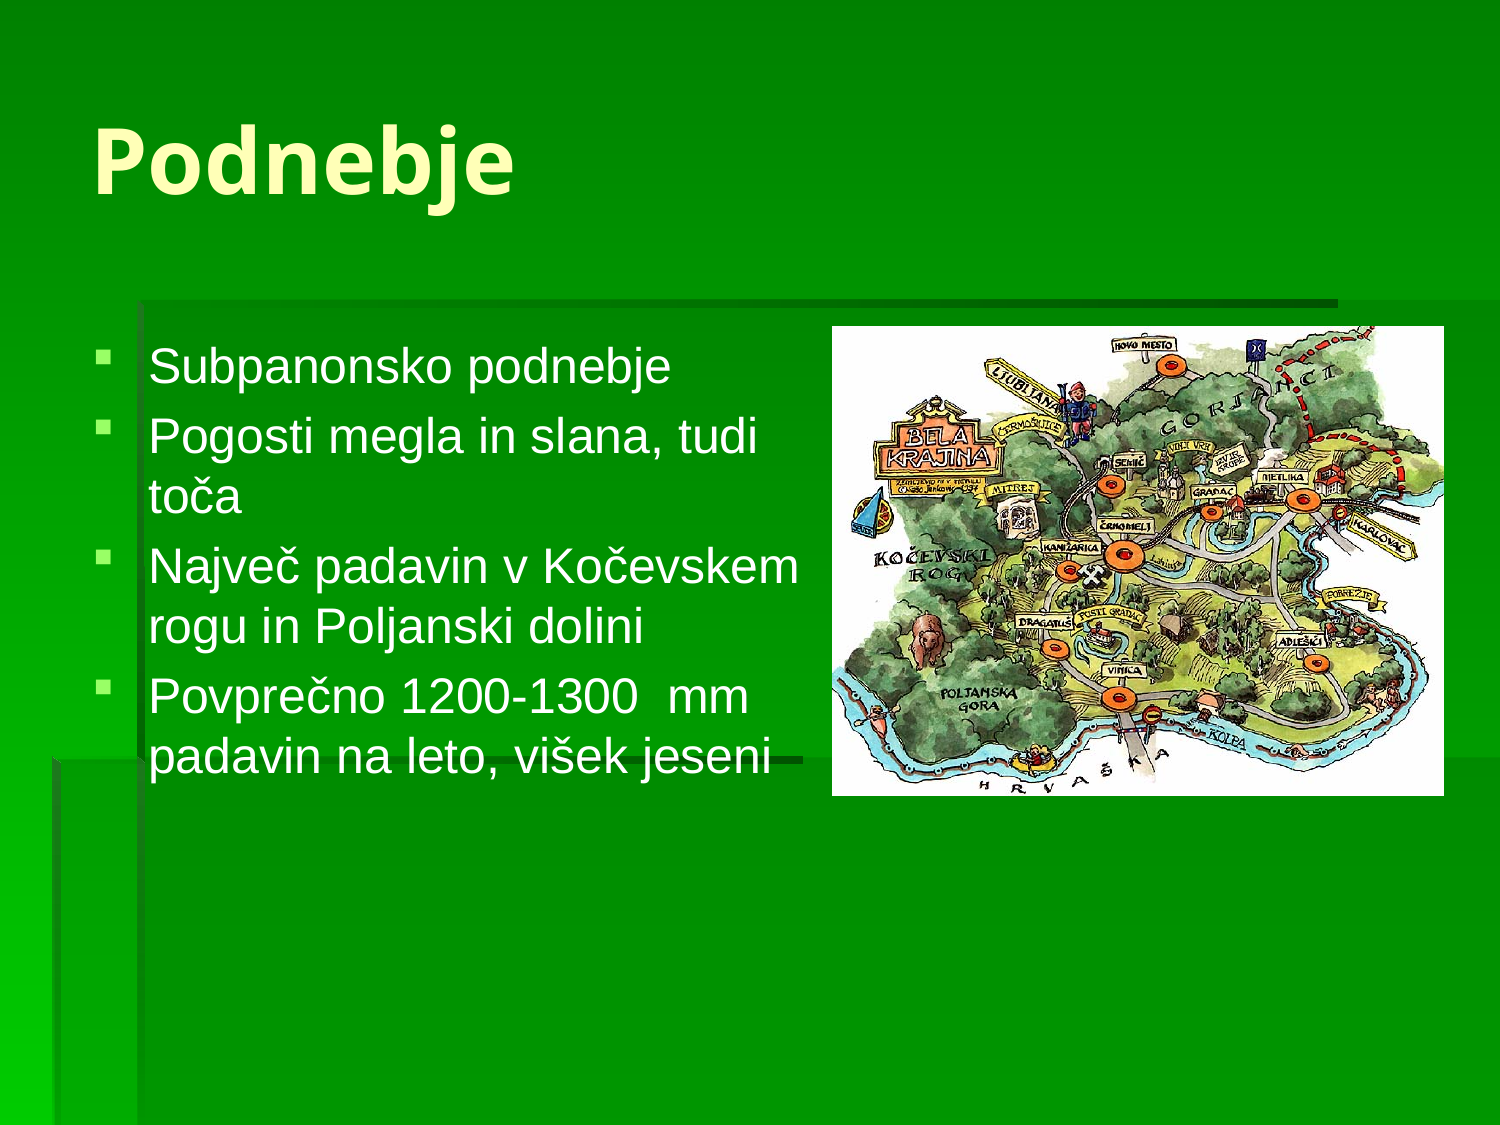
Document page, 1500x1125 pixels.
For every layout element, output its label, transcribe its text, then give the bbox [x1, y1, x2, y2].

title Podnebje [75, 40, 1451, 275]
list Subpanonsko podnebje Pogosti megla in slana, tudi toča Največ padavin v Kočevskem rogu in Poljanski dolini Povprečno 1200-1300 mm padavin na leto, višek jeseni [76, 326, 820, 941]
picture [832, 326, 1444, 796]
